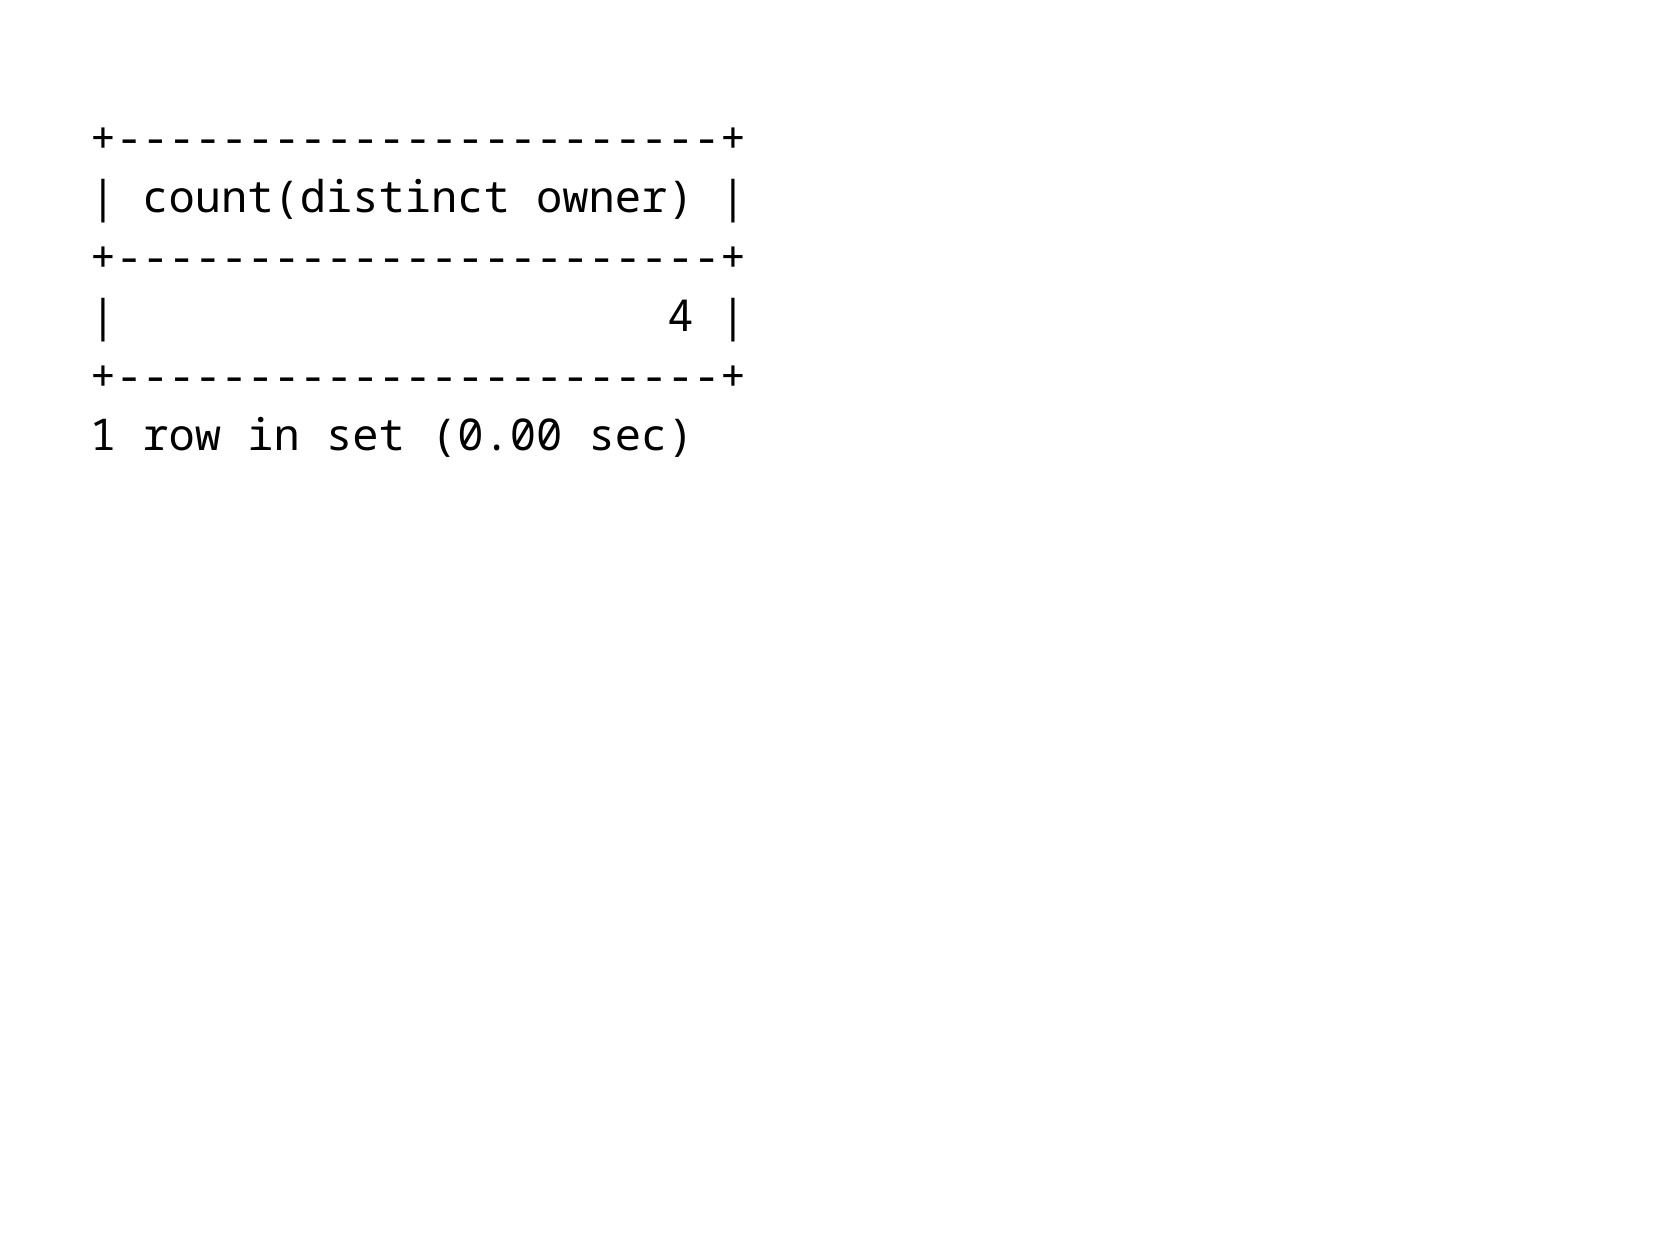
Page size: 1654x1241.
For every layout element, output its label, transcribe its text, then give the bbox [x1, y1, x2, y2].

text_box +-----------------------+ | count(distinct owner) | +-----------------------+ | 4 | +-----------------------+ 1 row in set (0.00 sec) [75, 99, 1576, 451]
